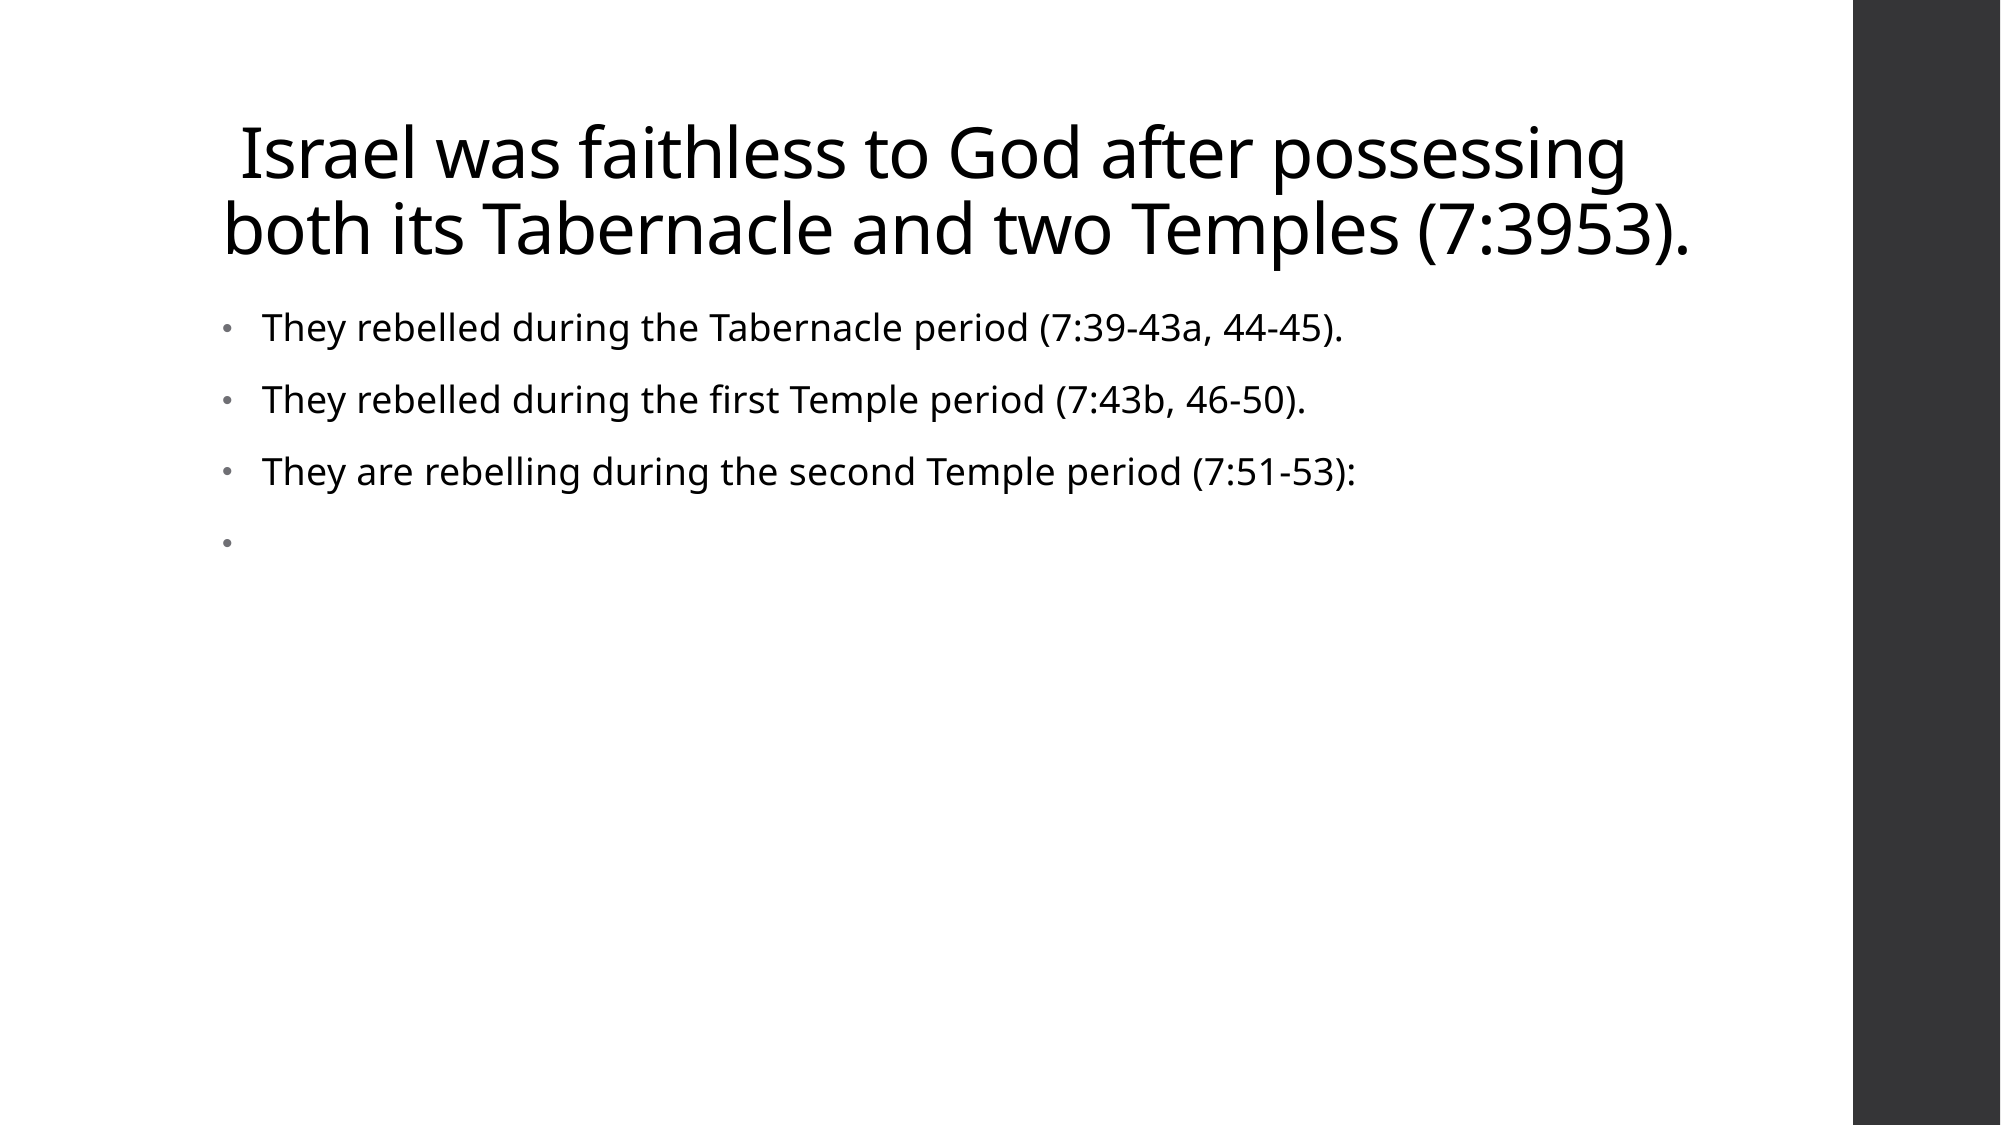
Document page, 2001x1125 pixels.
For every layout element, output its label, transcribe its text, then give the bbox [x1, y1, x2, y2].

title Israel was faithless to God after possessing both its Tabernacle and two Temples (7:3953). [206, 60, 1797, 278]
list They rebelled during the Tabernacle period (7:39-43a, 44-45). They rebelled during the first Temple period (7:43b, 46-50). They are rebelling during the second Temple period (7:51-53): [206, 299, 1617, 1014]
